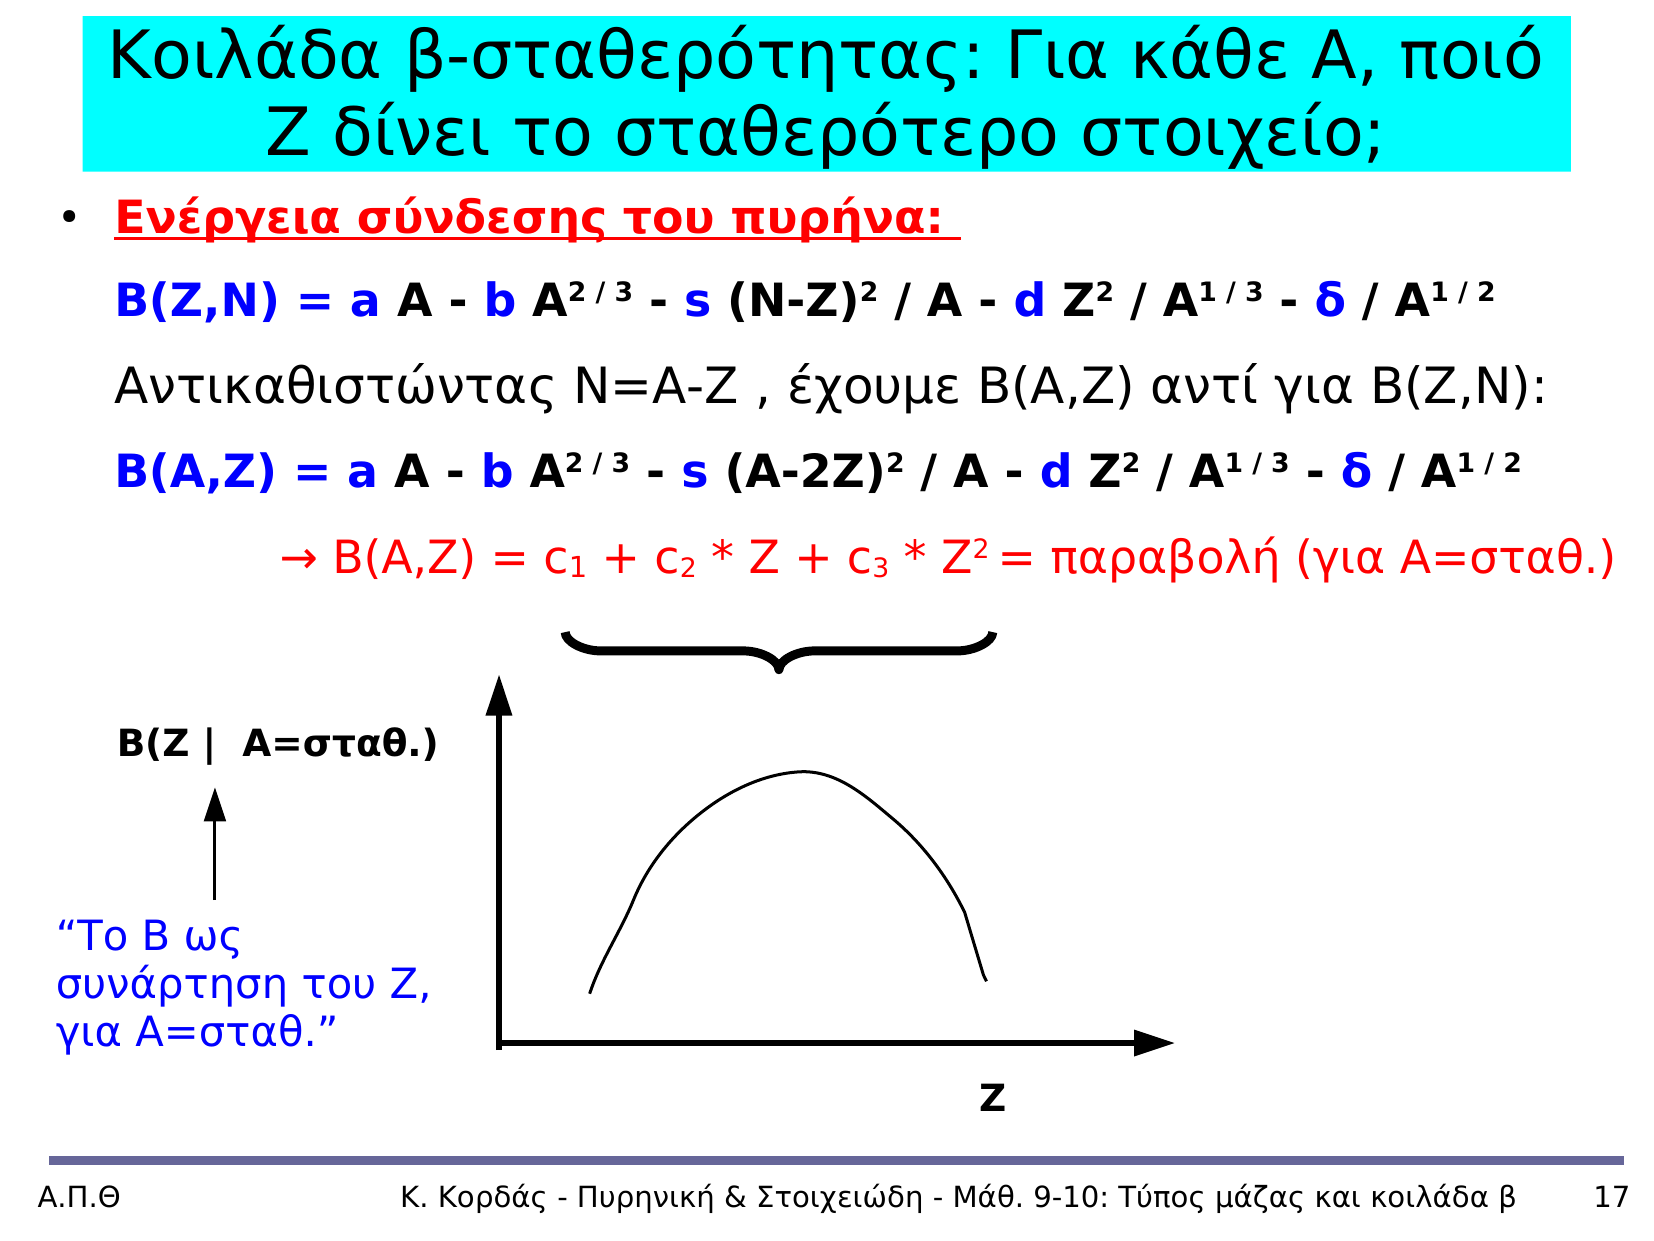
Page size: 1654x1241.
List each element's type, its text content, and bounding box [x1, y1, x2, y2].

text_box Ζ [964, 1068, 1340, 1128]
text_box “Το Β ως συνάρτηση του Ζ, για Α=σταθ.” [41, 903, 492, 1066]
list Ενέργεια σύνδεσης του πυρήνα: Β(Ζ,Ν) = a A - b A2 / 3 - s (N-Z)2 / A - d Z2 / A1 / 3 - δ / A1 / 2 Αντικαθιστώντας Ν=Α-Ζ , έχουμε Β(Α,Ζ) αντί για Β(Ζ,Ν): Β(A,Z) = a A - b A2 / 3 - s (Α-2Z)2 / A - d Z2 / A1 / 3 - δ / A1 / 2 → B(A,Z) = c1 + c2 * Z + c3 * Z2 = παραβολή (για Α=σταθ.) [43, 191, 1619, 1129]
title Κοιλάδα β-σταθερότητας: Για κάθε Α, ποιό Ζ δίνει το σταθερότερο στοιχείο; [82, 16, 1571, 172]
text_box Β(Ζ | Α=σταθ.) [102, 714, 478, 774]
